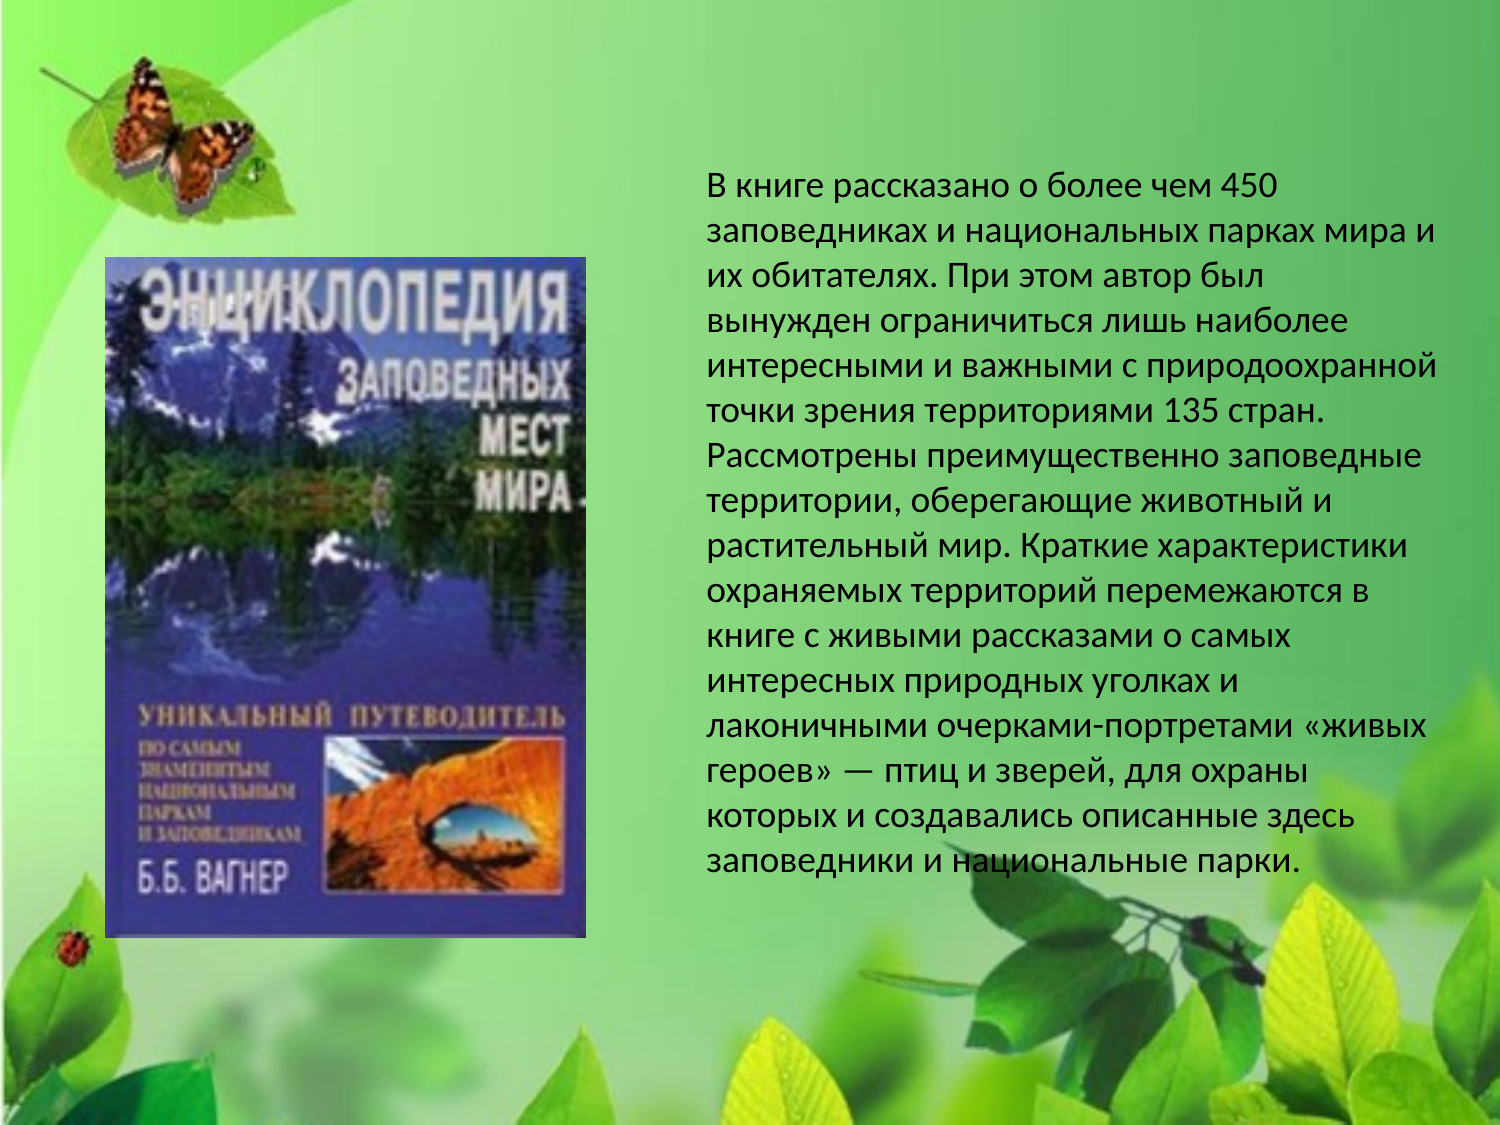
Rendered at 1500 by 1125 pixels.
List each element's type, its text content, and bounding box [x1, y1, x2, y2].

text_box В книге рассказано о более чем 450 заповедниках и национальных парках мира и их обитателях. При этом автор был вынужден ограничиться лишь наиболее интересными и важными с природоохранной точки зрения территориями 135 стран. Рассмотрены преимущественно заповедные территории, оберегающие животный и растительный мир. Краткие характеристики охраняемых территорий перемежаются в книге с живыми рассказами о самых интересных природных уголках и лаконичными очерками-портретами «живых героев» — птиц и зверей, для охраны которых и создавались описанные здесь заповедники и национальные парки. [691, 152, 1453, 887]
picture [0, 0, 1500, 1125]
